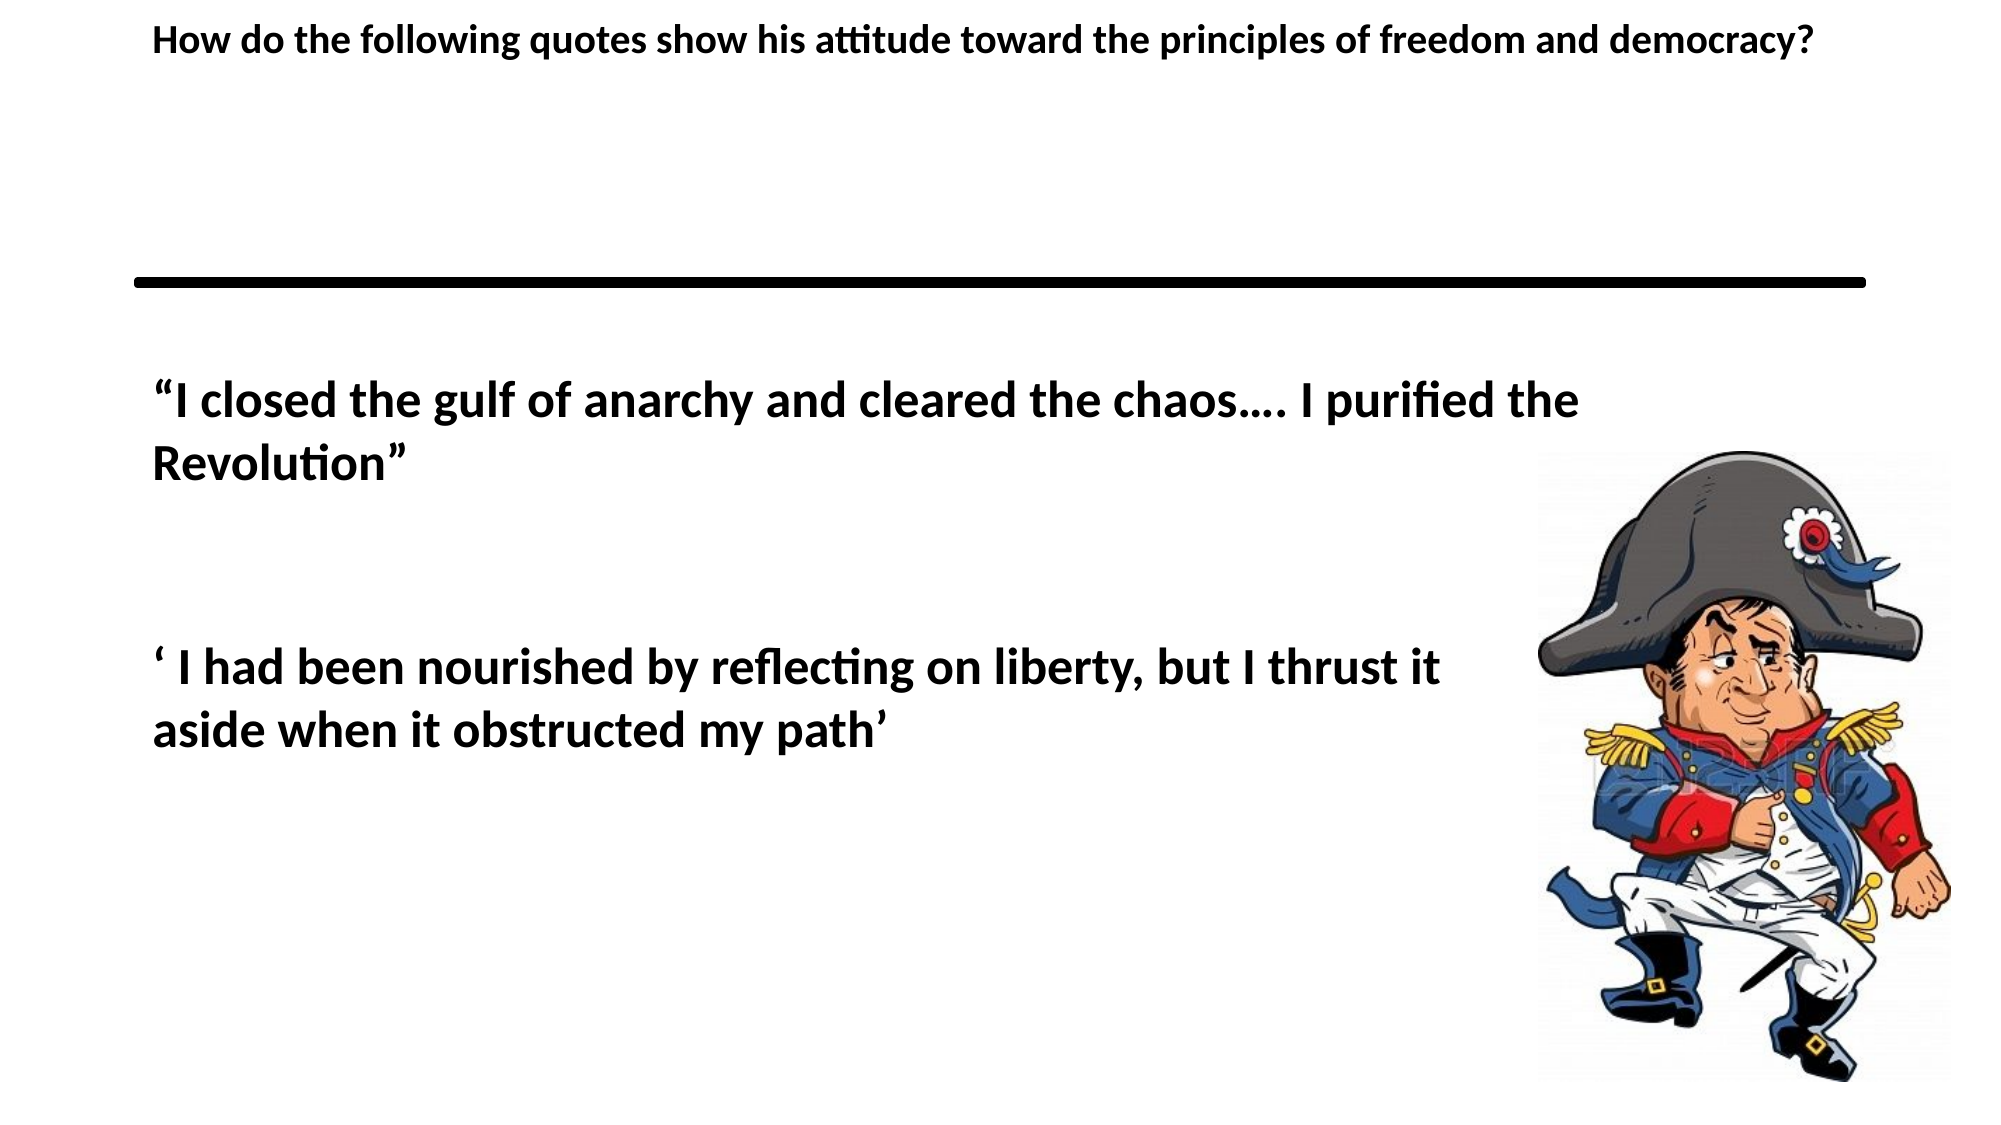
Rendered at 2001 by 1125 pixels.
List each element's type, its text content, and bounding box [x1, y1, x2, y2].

text_box ‘ I had been nourished by reflecting on liberty, but I thrust it aside when it obstructed my path’ [137, 625, 1538, 767]
picture [1538, 451, 1951, 1082]
text_box “I closed the gulf of anarchy and cleared the chaos…. I purified the Revolution” [137, 358, 1863, 500]
list How do the following quotes show his attitude toward the principles of freedom and democracy? [137, 0, 1863, 120]
